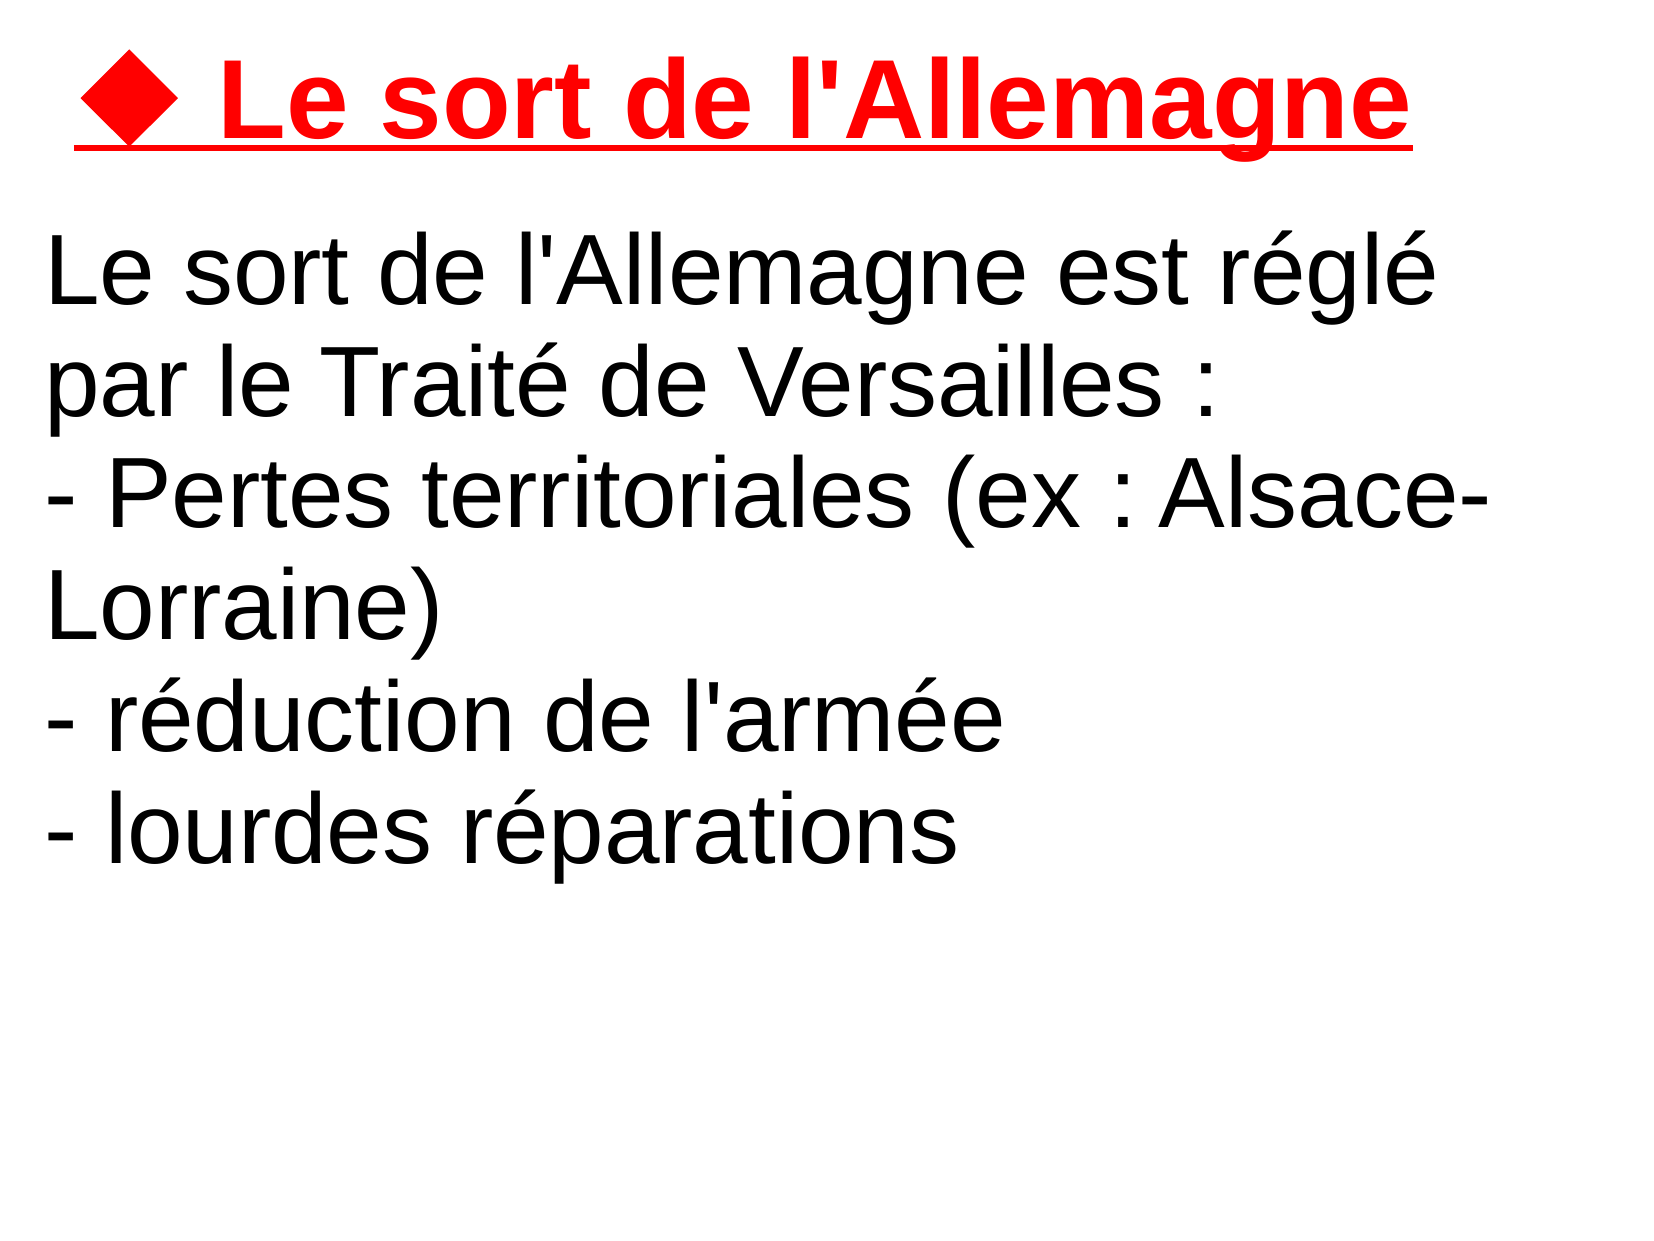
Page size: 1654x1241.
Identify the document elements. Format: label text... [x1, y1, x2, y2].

text_box  Le sort de l'Allemagne [59, 29, 1565, 170]
text_box Le sort de l'Allemagne est réglé par le Traité de Versailles : - Pertes territoriales (ex : Alsace-Lorraine) - réduction de l'armée - lourdes réparations [29, 206, 1595, 892]
